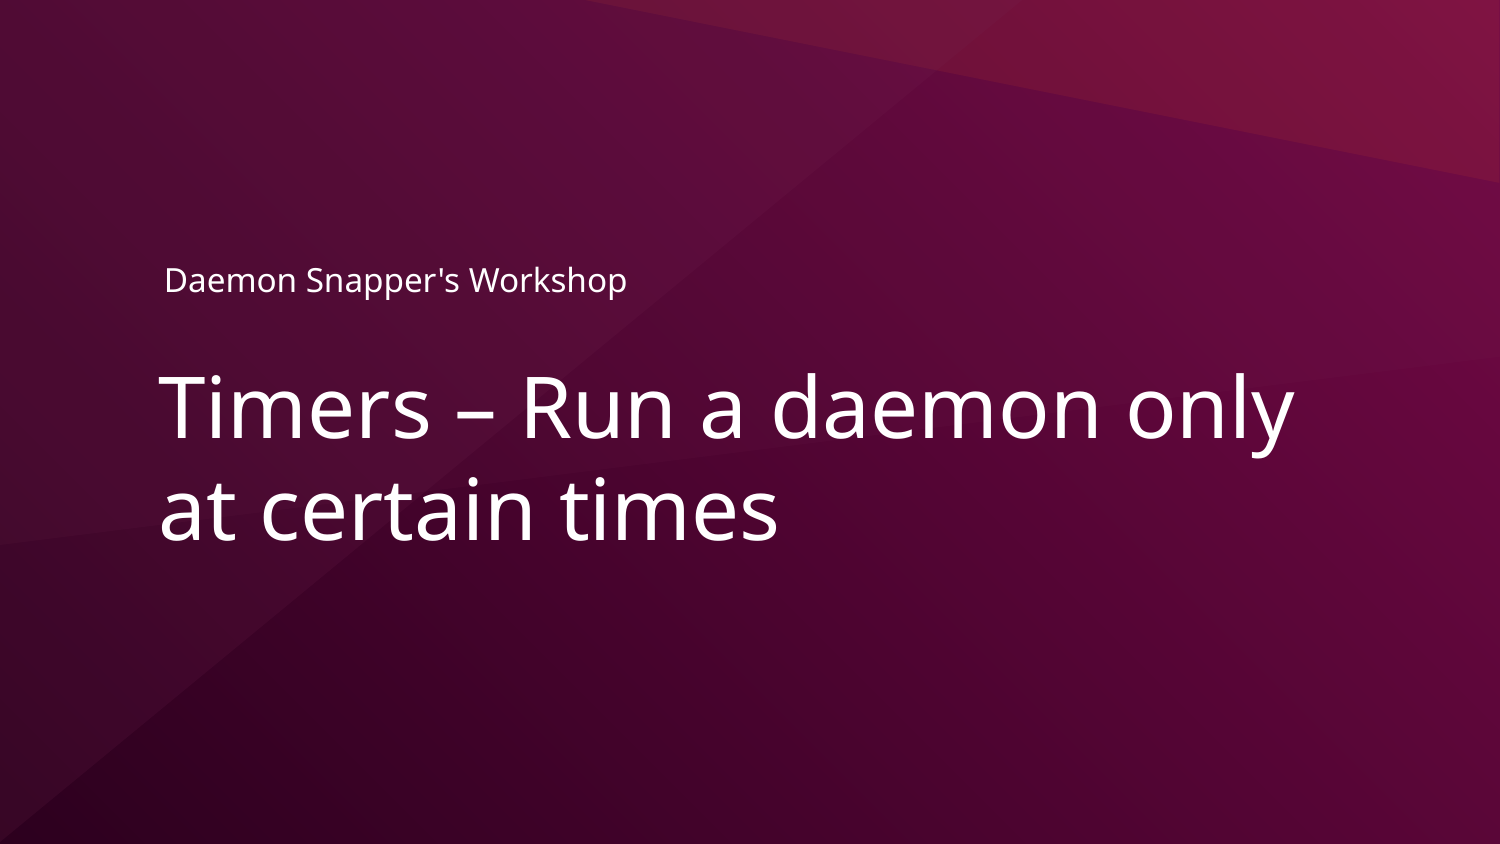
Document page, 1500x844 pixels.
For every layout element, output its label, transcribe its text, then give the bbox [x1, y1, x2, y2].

title Timers – Run a daemon only at certain times [158, 352, 1378, 607]
subtitle Daemon Snapper's Workshop [163, 259, 940, 324]
